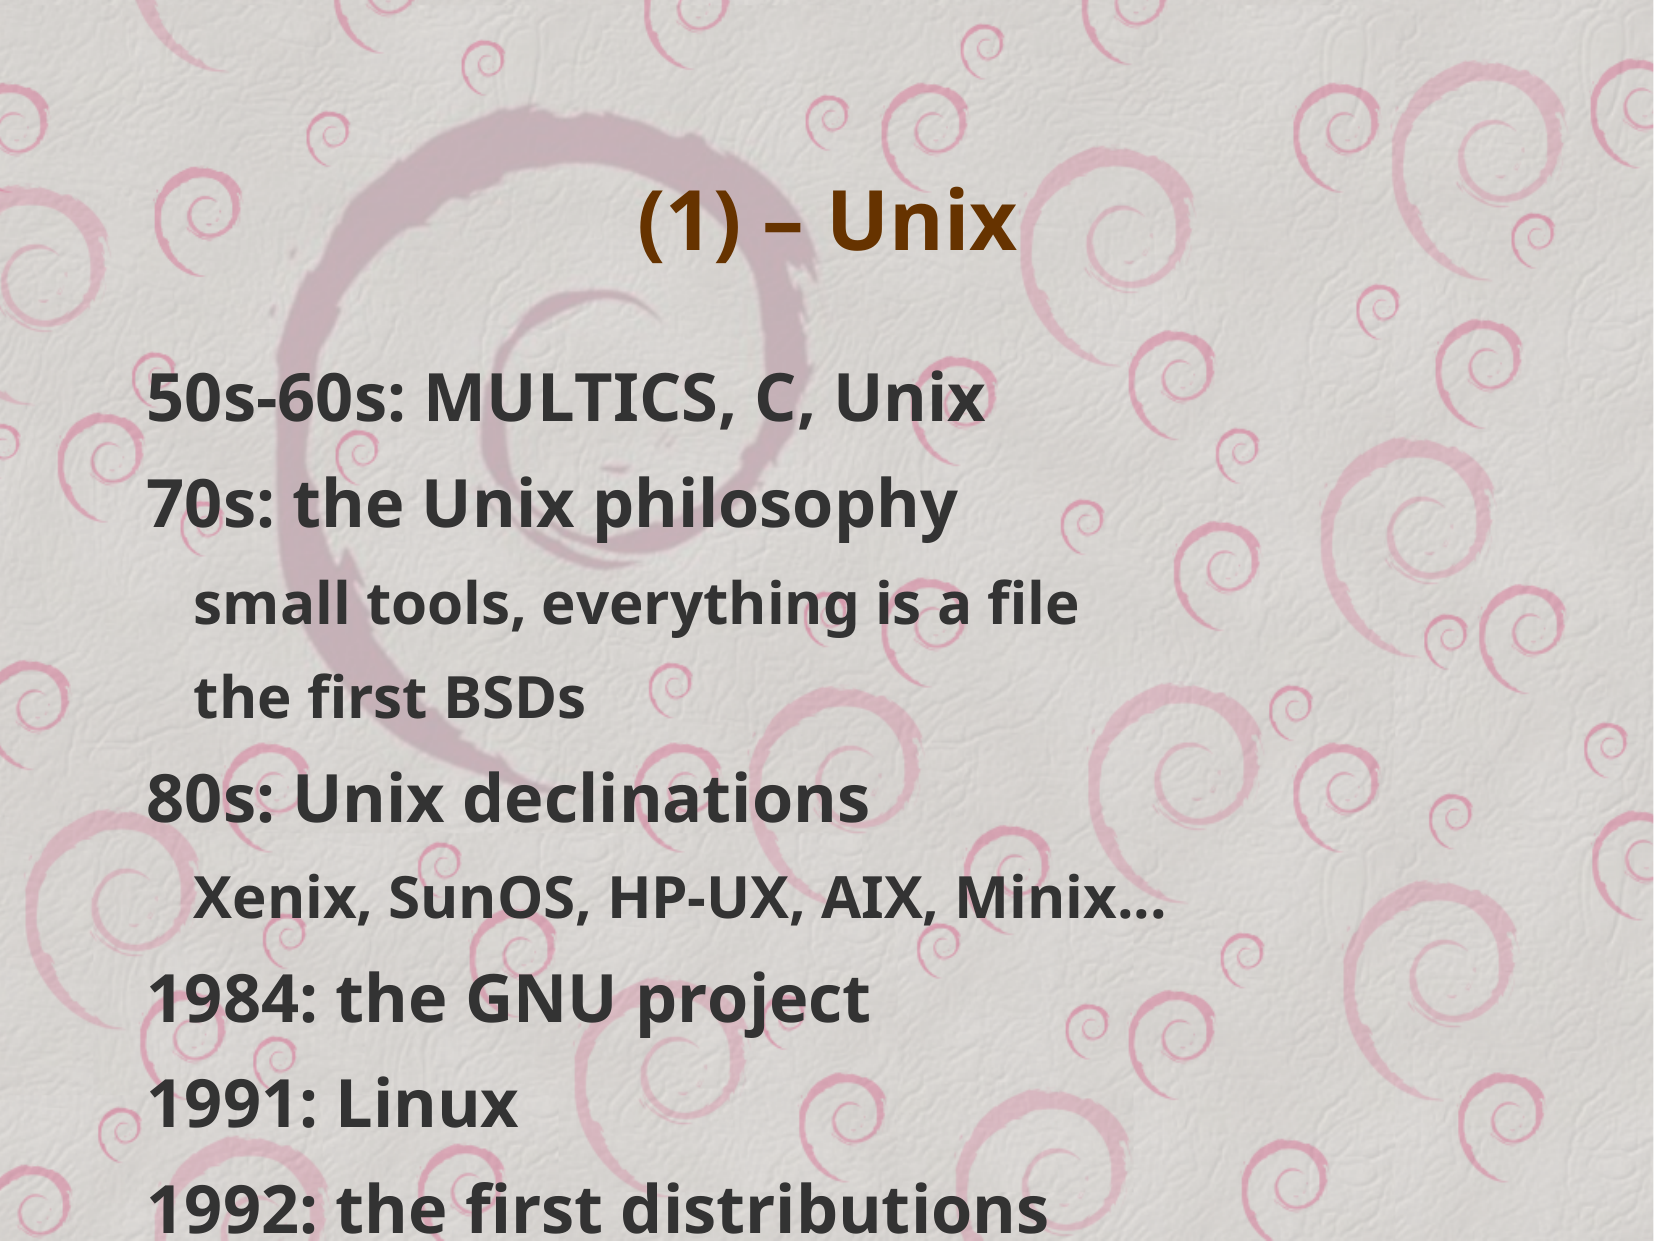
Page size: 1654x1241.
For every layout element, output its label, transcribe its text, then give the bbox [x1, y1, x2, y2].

picture [0, 0, 1654, 1241]
title (1) – Unix [121, 114, 1534, 322]
list 50s-60s: MULTICS, C, Unix 70s: the Unix philosophy small tools, everything is a file the first BSDs 80s: Unix declinations Xenix, SunOS, HP-UX, AIX, Minix... 1984: the GNU project 1991: Linux 1992: the first distributions [134, 350, 1516, 1136]
